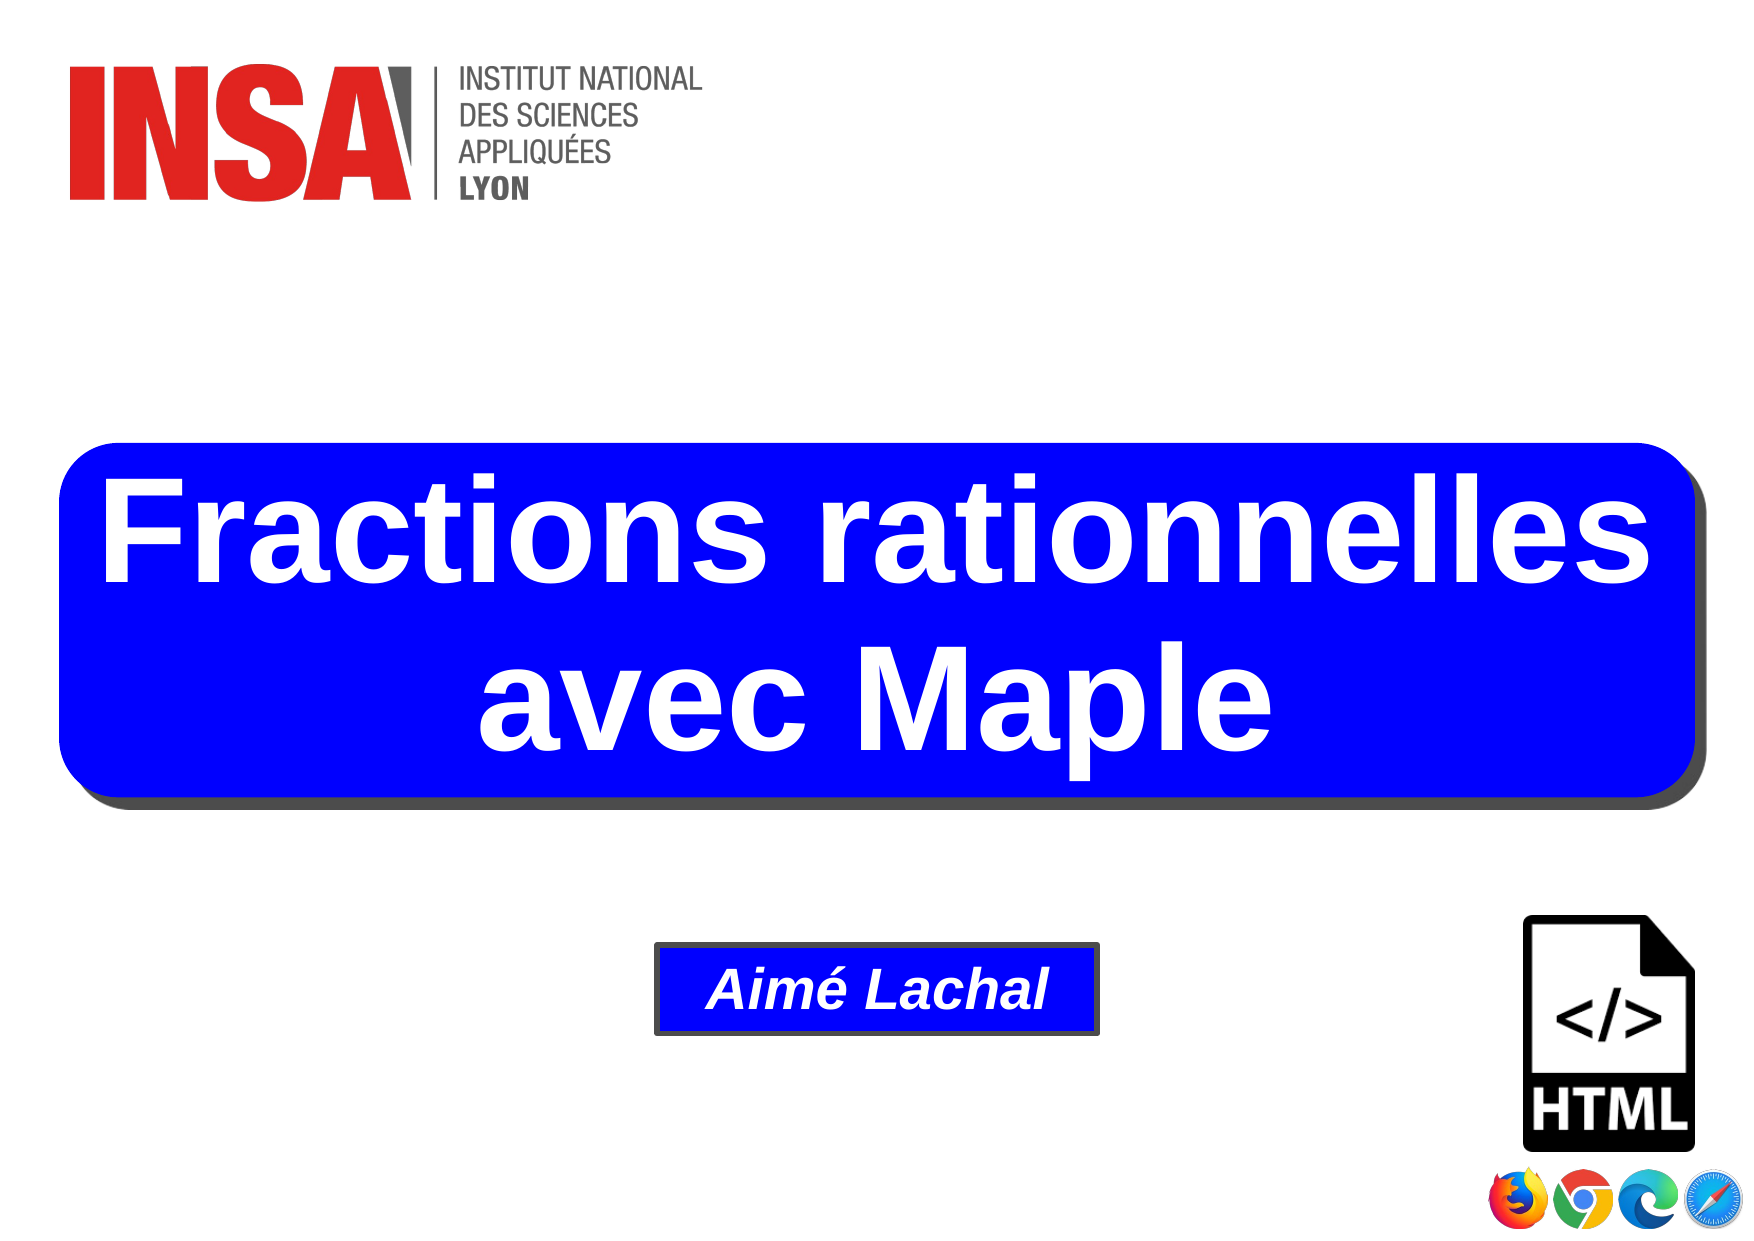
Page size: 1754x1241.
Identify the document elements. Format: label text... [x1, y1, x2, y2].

picture [1683, 1169, 1743, 1229]
picture [1523, 915, 1695, 1152]
picture [1488, 1166, 1548, 1229]
picture [59, 58, 713, 207]
title Aimé Lachal [657, 944, 1098, 1034]
text_box Fractions rationnelles avec Maple [59, 442, 1695, 798]
picture [1553, 1169, 1613, 1229]
picture [1618, 1169, 1678, 1229]
